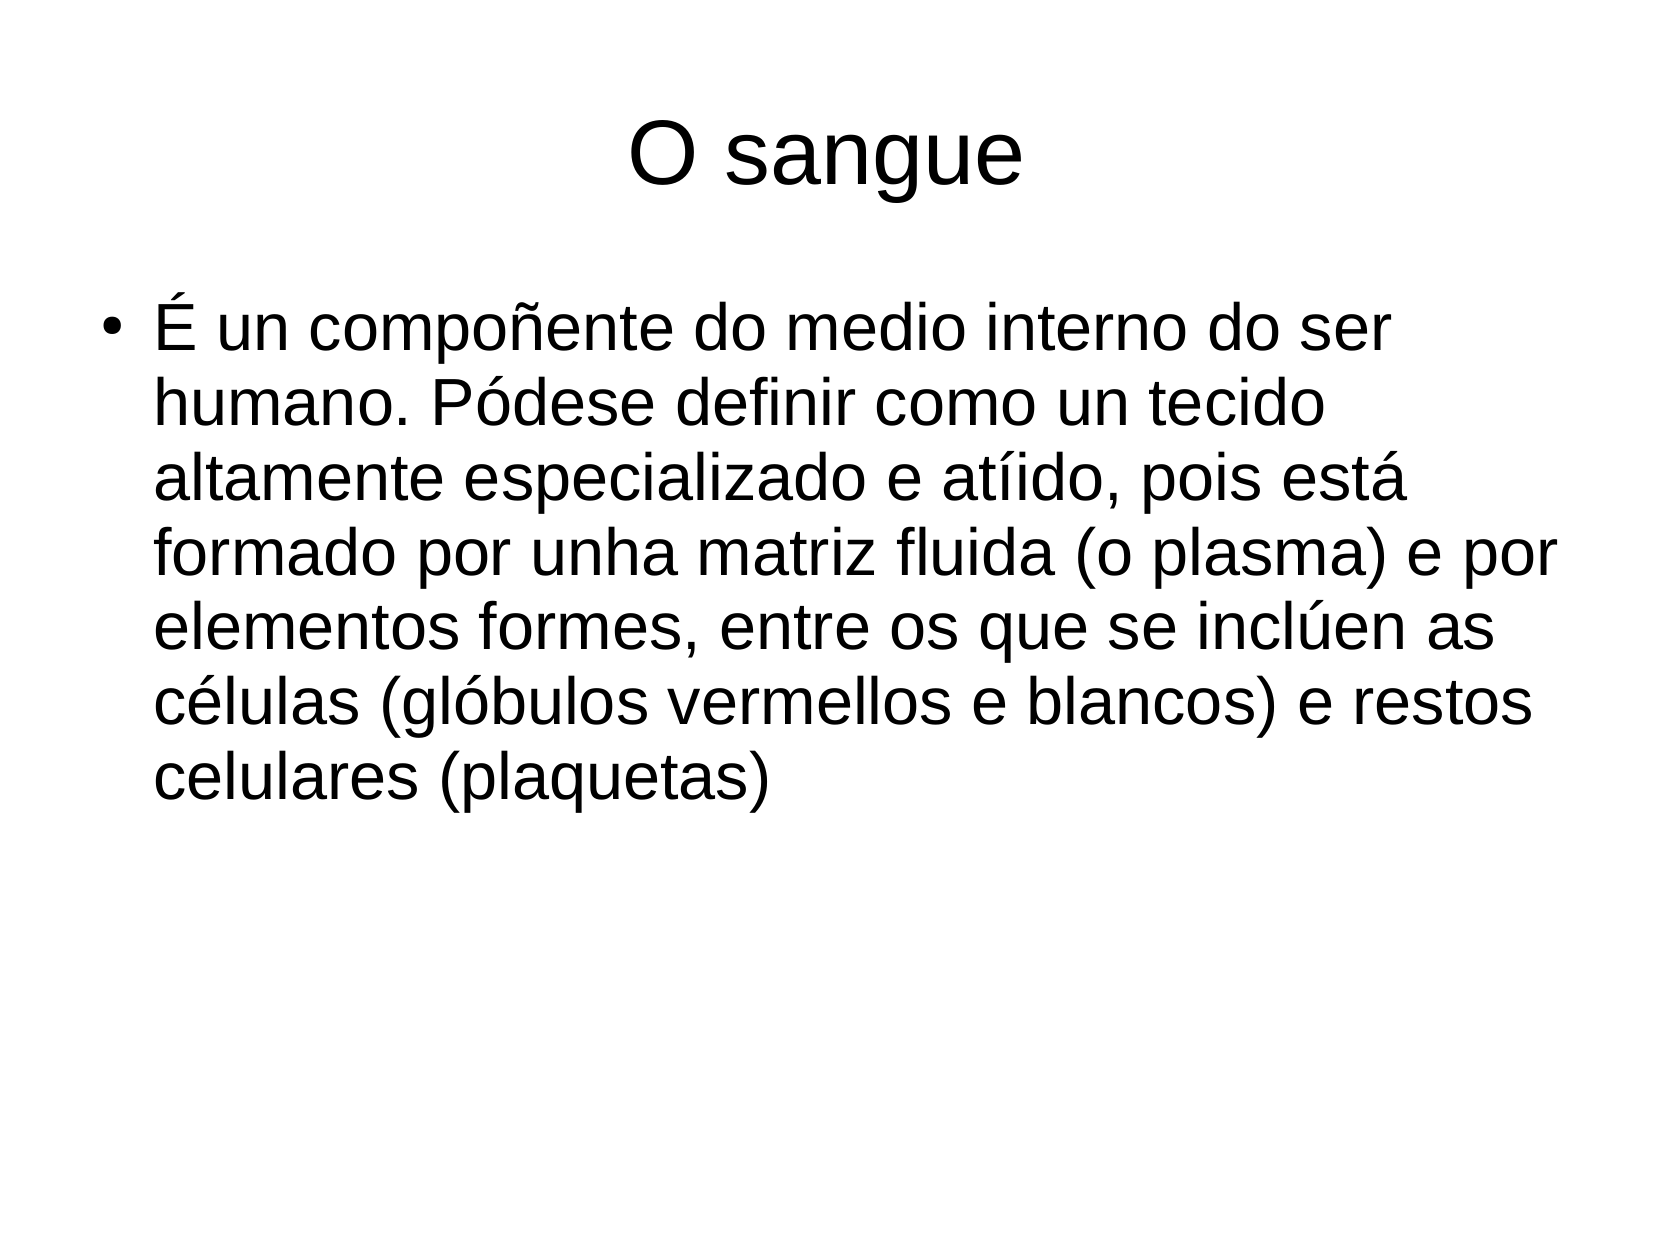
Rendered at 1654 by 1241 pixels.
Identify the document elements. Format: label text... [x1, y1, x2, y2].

title O sangue [82, 49, 1571, 257]
list É un compoñente do medio interno do ser humano. Pódese definir como un tecido altamente especializado e atíido, pois está formado por unha matriz fluida (o plasma) e por elementos formes, entre os que se inclúen as células (glóbulos vermellos e blancos) e restos celulares (plaquetas) [82, 290, 1571, 1010]
